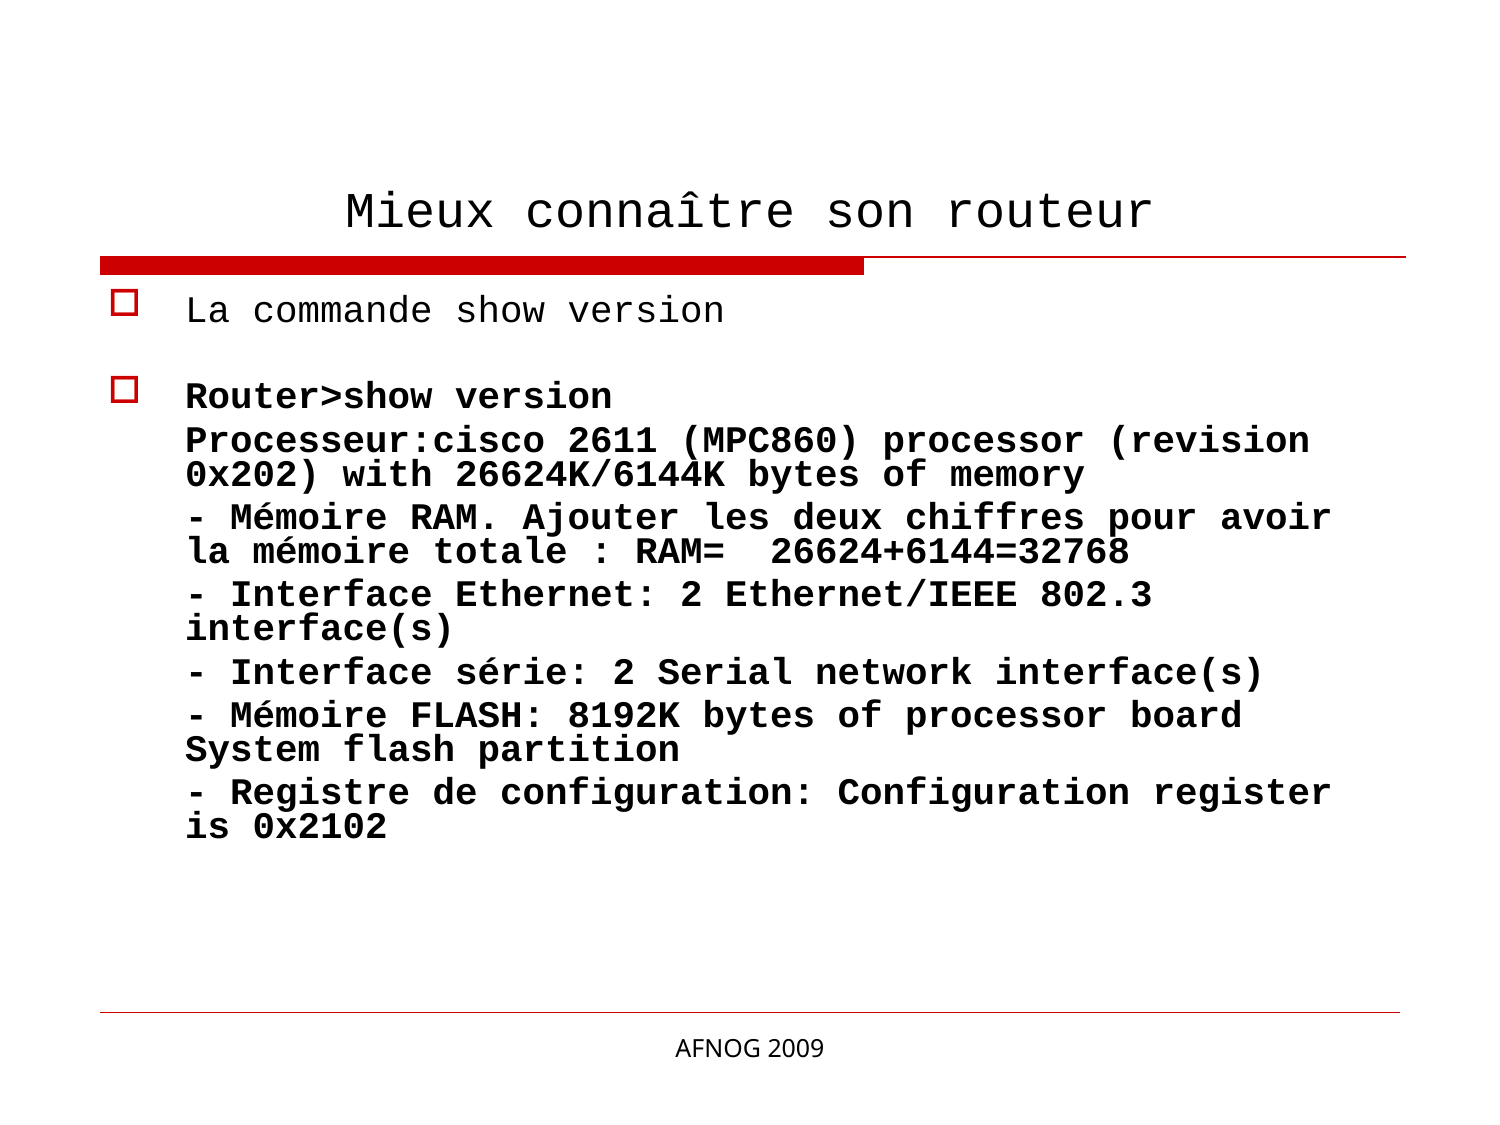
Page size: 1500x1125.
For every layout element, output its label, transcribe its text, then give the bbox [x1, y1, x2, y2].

list La commande show version Router>show version Processeur:cisco 2611 (MPC860) processor (revision 0x202) with 26624K/6144K bytes of memory - Mémoire RAM. Ajouter les deux chiffres pour avoir la mémoire totale : RAM= 26624+6144=32768 - Interface Ethernet: 2 Ethernet/IEEE 802.3 interface(s) - Interface série: 2 Serial network interface(s) - Mémoire FLASH: 8192K bytes of processor board System flash partition - Registre de configuration: Configuration register is 0x2102 [92, 287, 1406, 988]
title Mieux connaître son routeur [94, 49, 1407, 250]
text_box AFNOG 2009 [512, 1024, 988, 1103]
